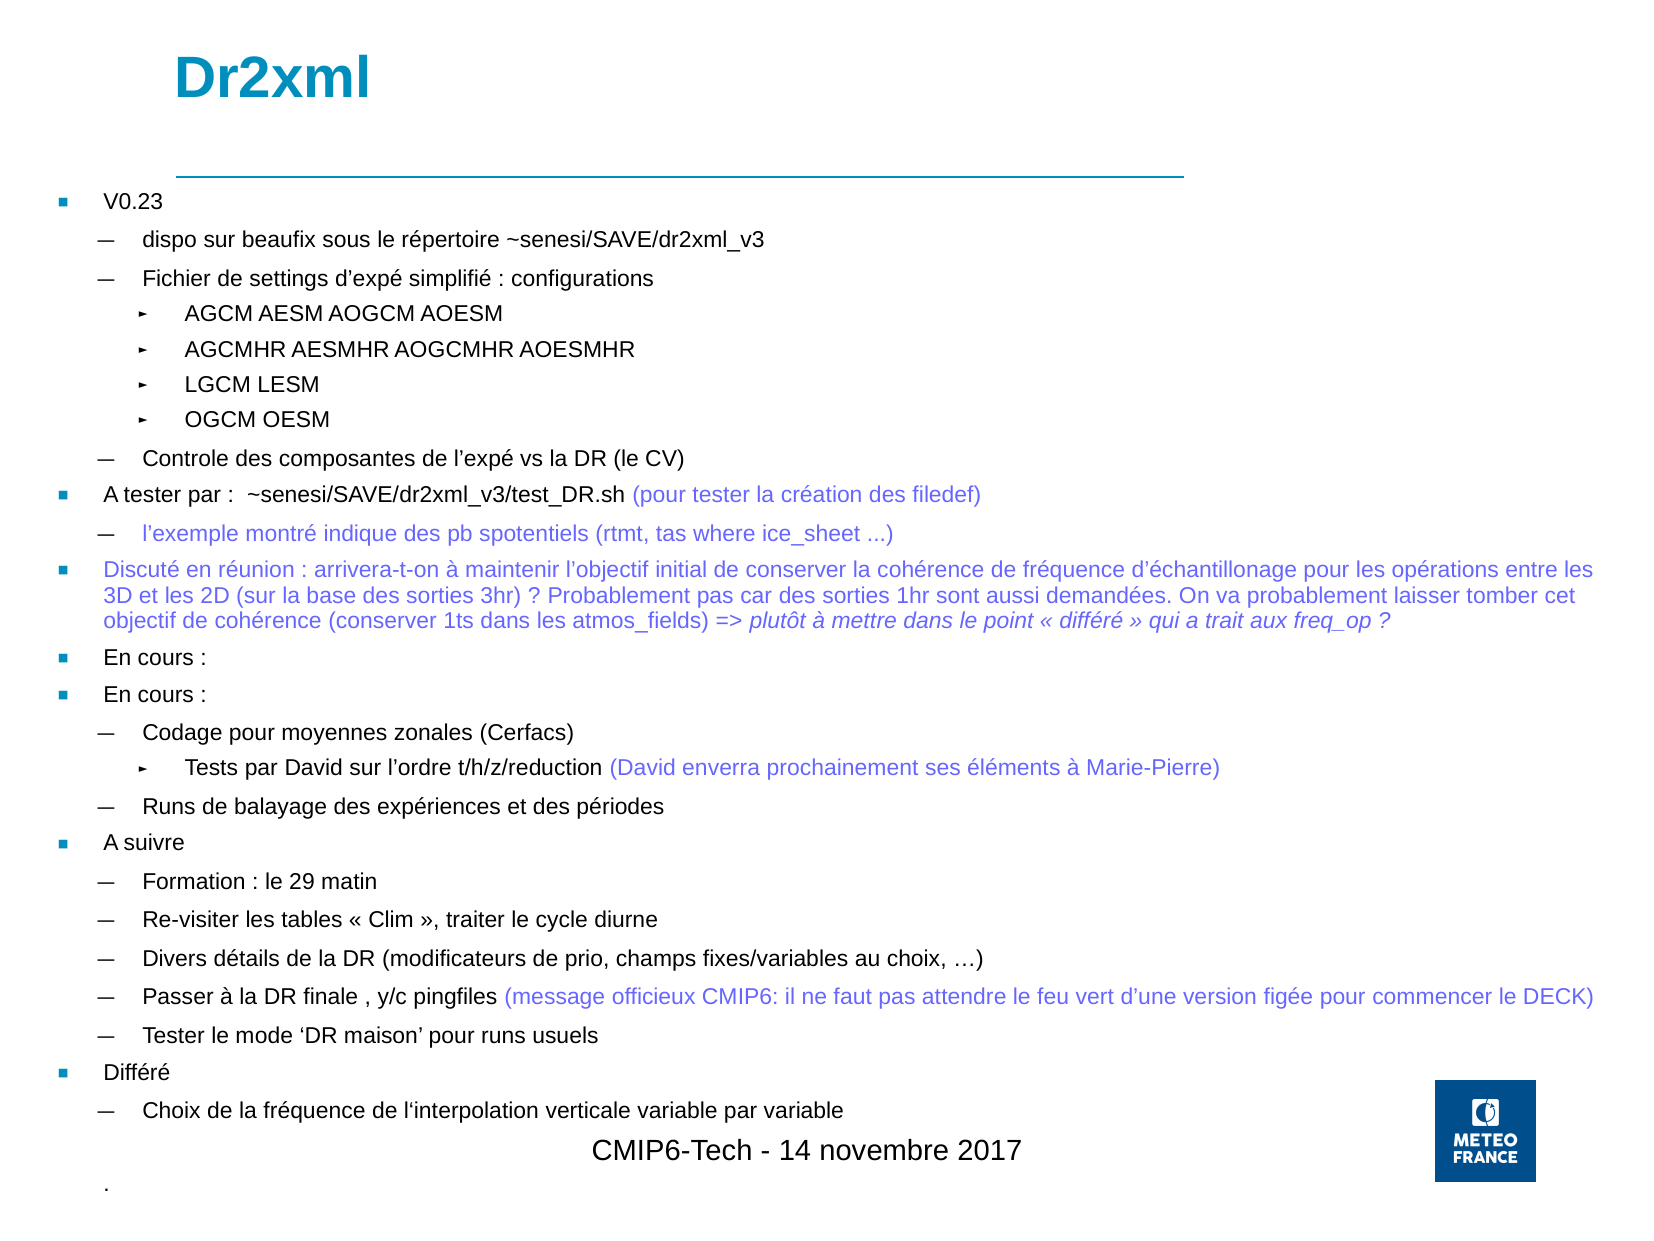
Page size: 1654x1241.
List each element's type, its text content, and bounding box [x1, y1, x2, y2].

list V0.23 dispo sur beaufix sous le répertoire ~senesi/SAVE/dr2xml_v3 Fichier de settings d’expé simplifié : configurations AGCM AESM AOGCM AOESM AGCMHR AESMHR AOGCMHR AOESMHR LGCM LESM OGCM OESM Controle des composantes de l’expé vs la DR (le CV) A tester par : ~senesi/SAVE/dr2xml_v3/test_DR.sh (pour tester la création des filedef) l’exemple montré indique des pb spotentiels (rtmt, tas where ice_sheet ...) Discuté en réunion : arrivera-t-on à maintenir l’objectif initial de conserver la cohérence de fréquence d’échantillonage pour les opérations entre les 3D et les 2D (sur la base des sorties 3hr) ? Probablement pas car des sorties 1hr sont aussi demandées. On va probablement laisser tomber cet objectif de cohérence (conserver 1ts dans les atmos_fields) => plutôt à mettre dans le point « différé » qui a trait aux freq_op ? En cours : En cours : Codage pour moyennes zonales (Cerfacs) Tests par David sur l’ordre t/h/z/reduction (David enverra prochainement ses éléments à Marie-Pierre) Runs de balayage des expériences et des périodes A suivre Formation : le 29 matin Re-visiter les tables « Clim », traiter le cycle diurne Divers détails de la DR (modificateurs de prio, champs fixes/variables au choix, …) Passer à la DR finale , y/c pingfiles (message officieux CMIP6: il ne faut pas attendre le feu vert d’une version figée pour commencer le DECK) Tester le mode ‘DR maison’ pour runs usuels Différé Choix de la fréquence de l‘interpolation verticale variable par variable . [48, 188, 1626, 1207]
title Dr2xml [174, 0, 1654, 156]
